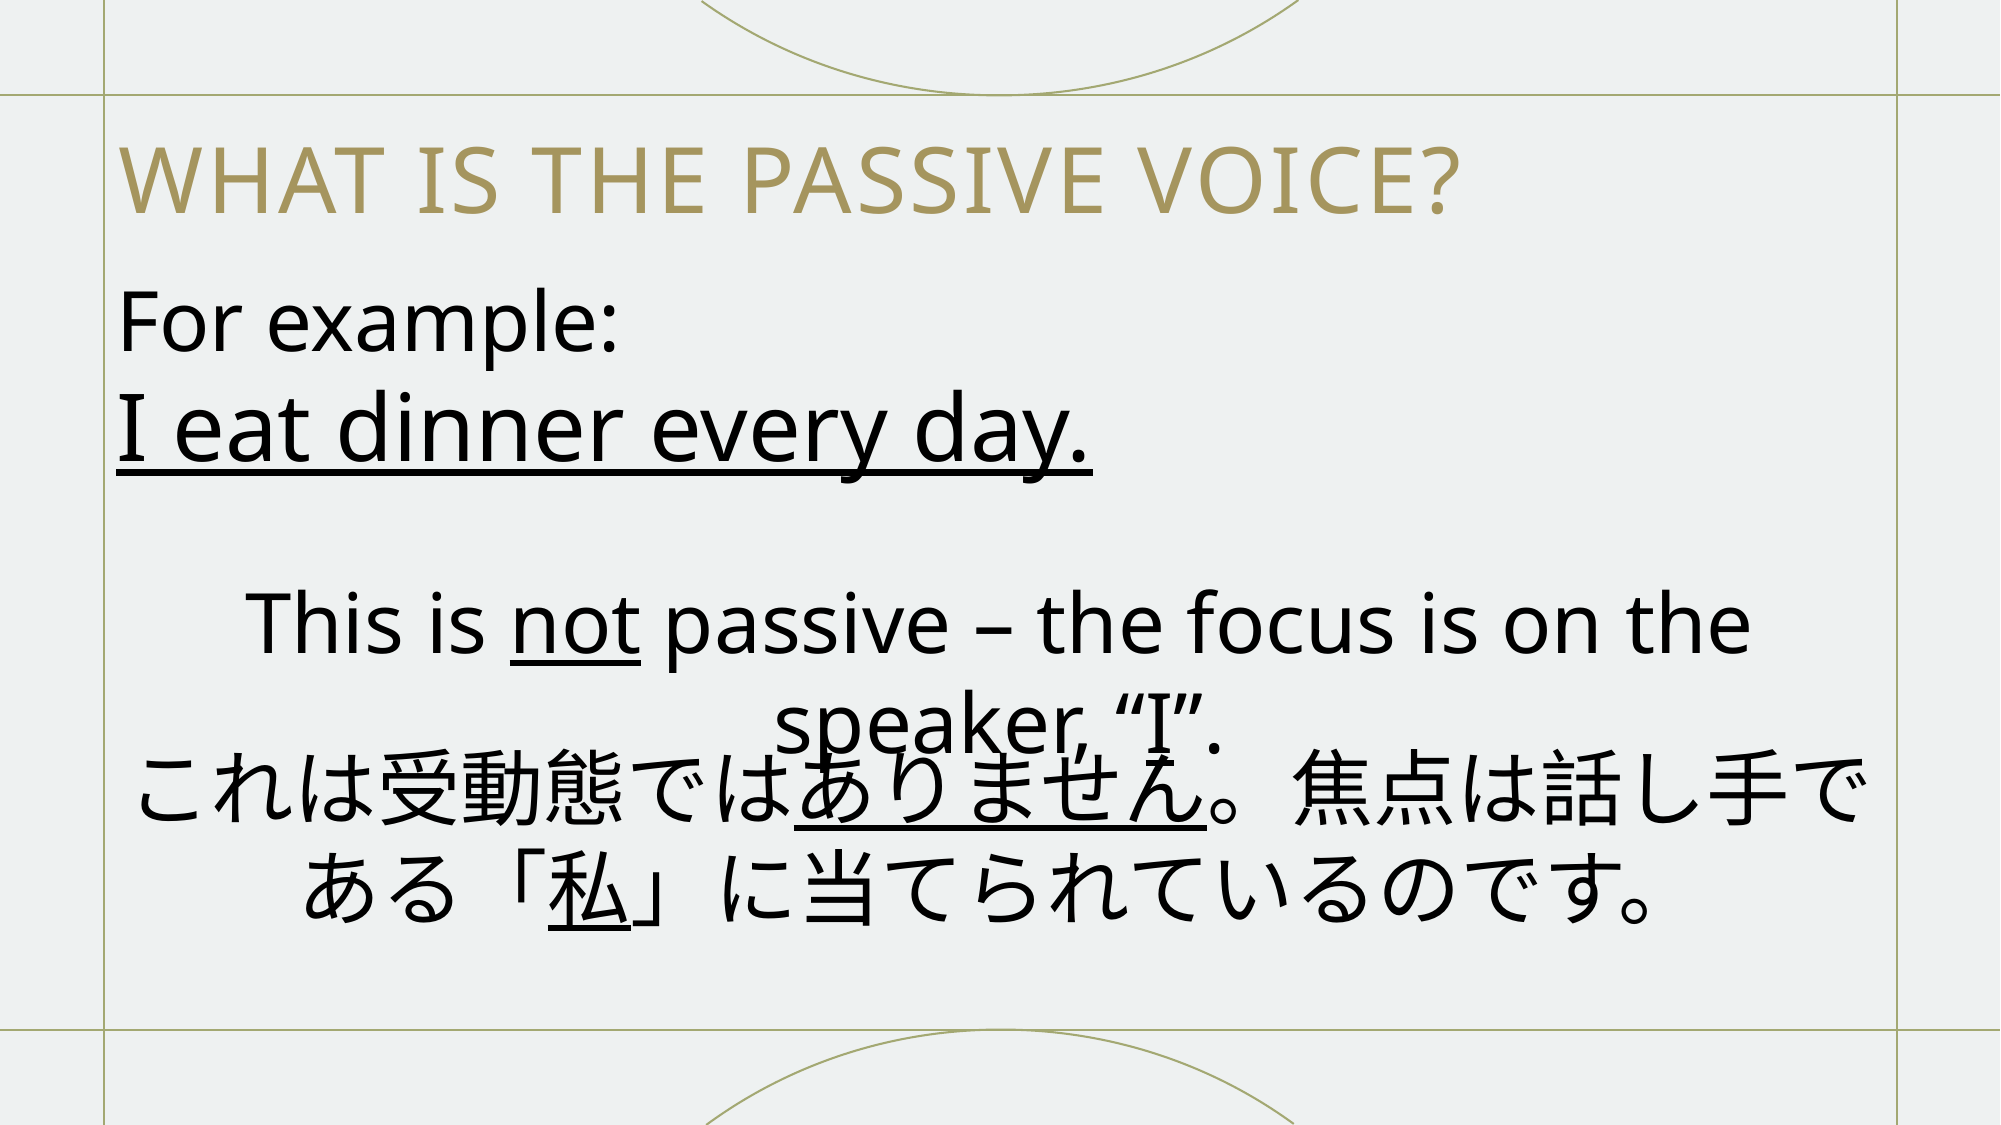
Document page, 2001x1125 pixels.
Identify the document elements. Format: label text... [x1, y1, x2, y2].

text_box This is not passive – the focus is on the speaker, “I”. [101, 562, 1899, 679]
text_box For example: I eat dinner every day. [101, 260, 1899, 491]
title WHAT IS THE PASSIVE VOICE? [101, 61, 1827, 260]
text_box これは受動態ではありません。焦点は話し手である「私」に当てられているのです。 [101, 728, 1899, 946]
